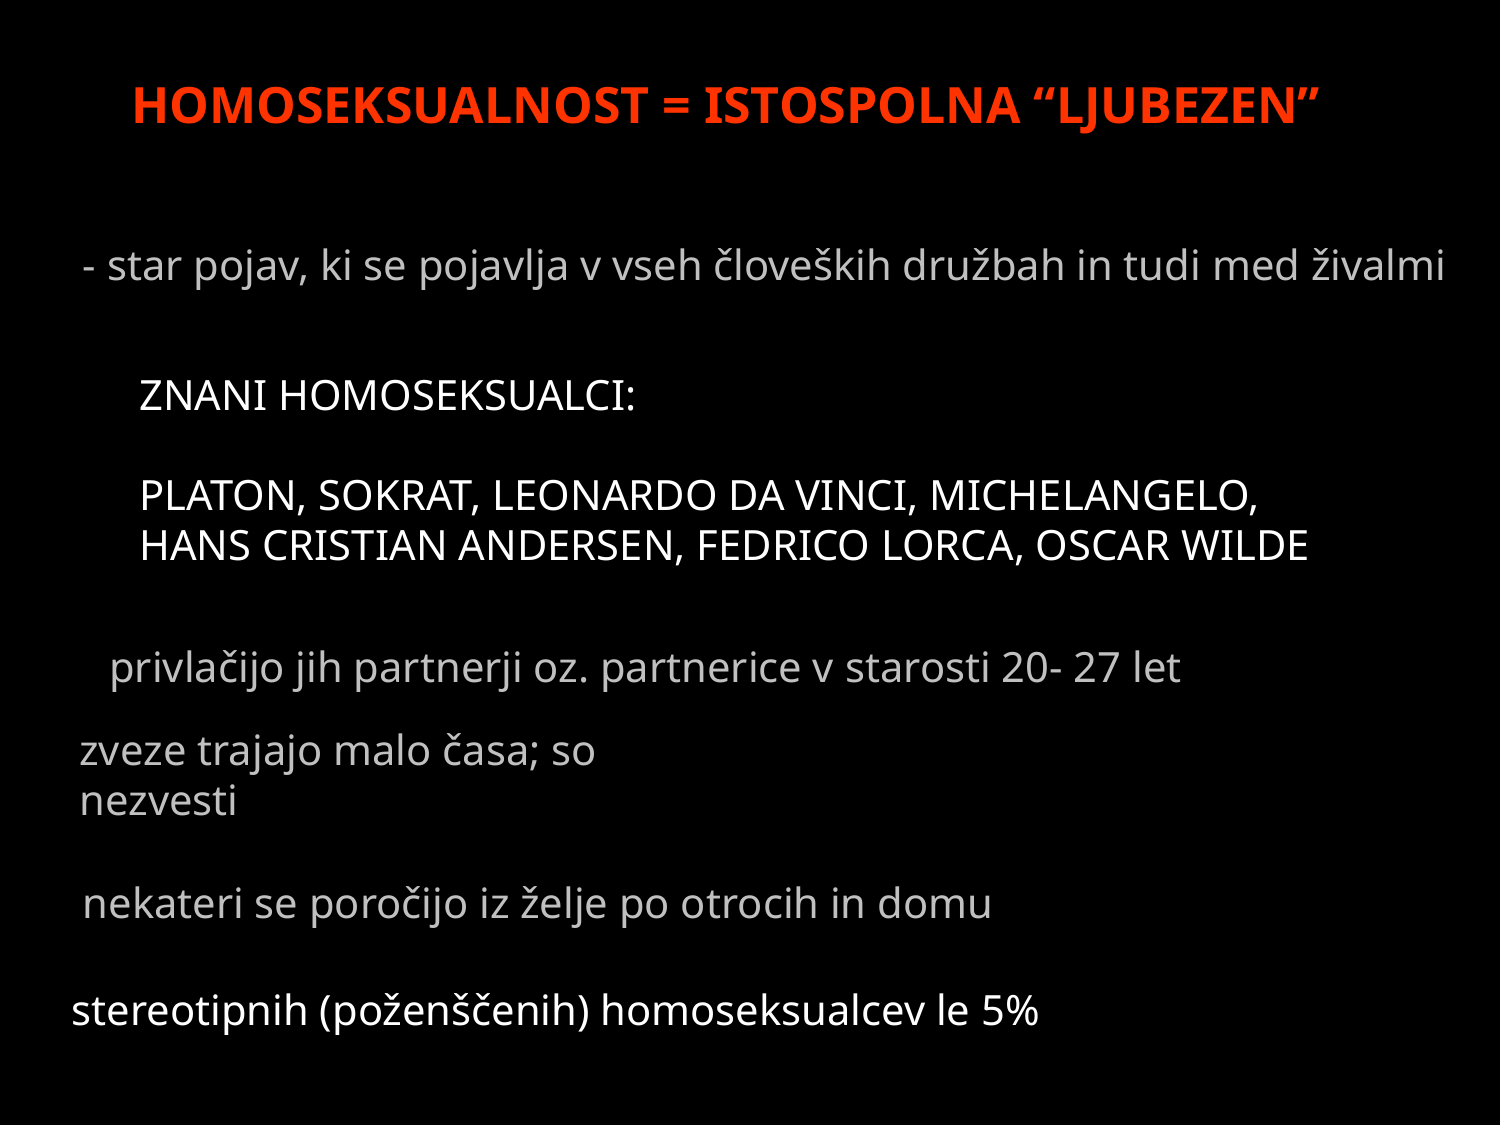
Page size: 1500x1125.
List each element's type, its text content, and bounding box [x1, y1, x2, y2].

text_box nekateri se poročijo iz želje po otrocih in domu [68, 869, 1009, 935]
text_box HOMOSEKSUALNOST = ISTOSPOLNA “LJUBEZEN” [116, 66, 1336, 142]
text_box - star pojav, ki se pojavlja v vseh človeških družbah in tudi med živalmi [68, 231, 1463, 297]
text_box privlačijo jih partnerji oz. partnerice v starosti 20- 27 let [94, 633, 1198, 699]
text_box stereotipnih (poženščenih) homoseksualcev le 5% [56, 976, 1056, 1041]
text_box zveze trajajo malo časa; so nezvesti [64, 716, 615, 831]
text_box ZNANI HOMOSEKSUALCI: PLATON, SOKRAT, LEONARDO DA VINCI, MICHELANGELO, HANS CRISTIAN ANDERSEN, FEDRICO LORCA, OSCAR WILDE [124, 361, 1326, 577]
